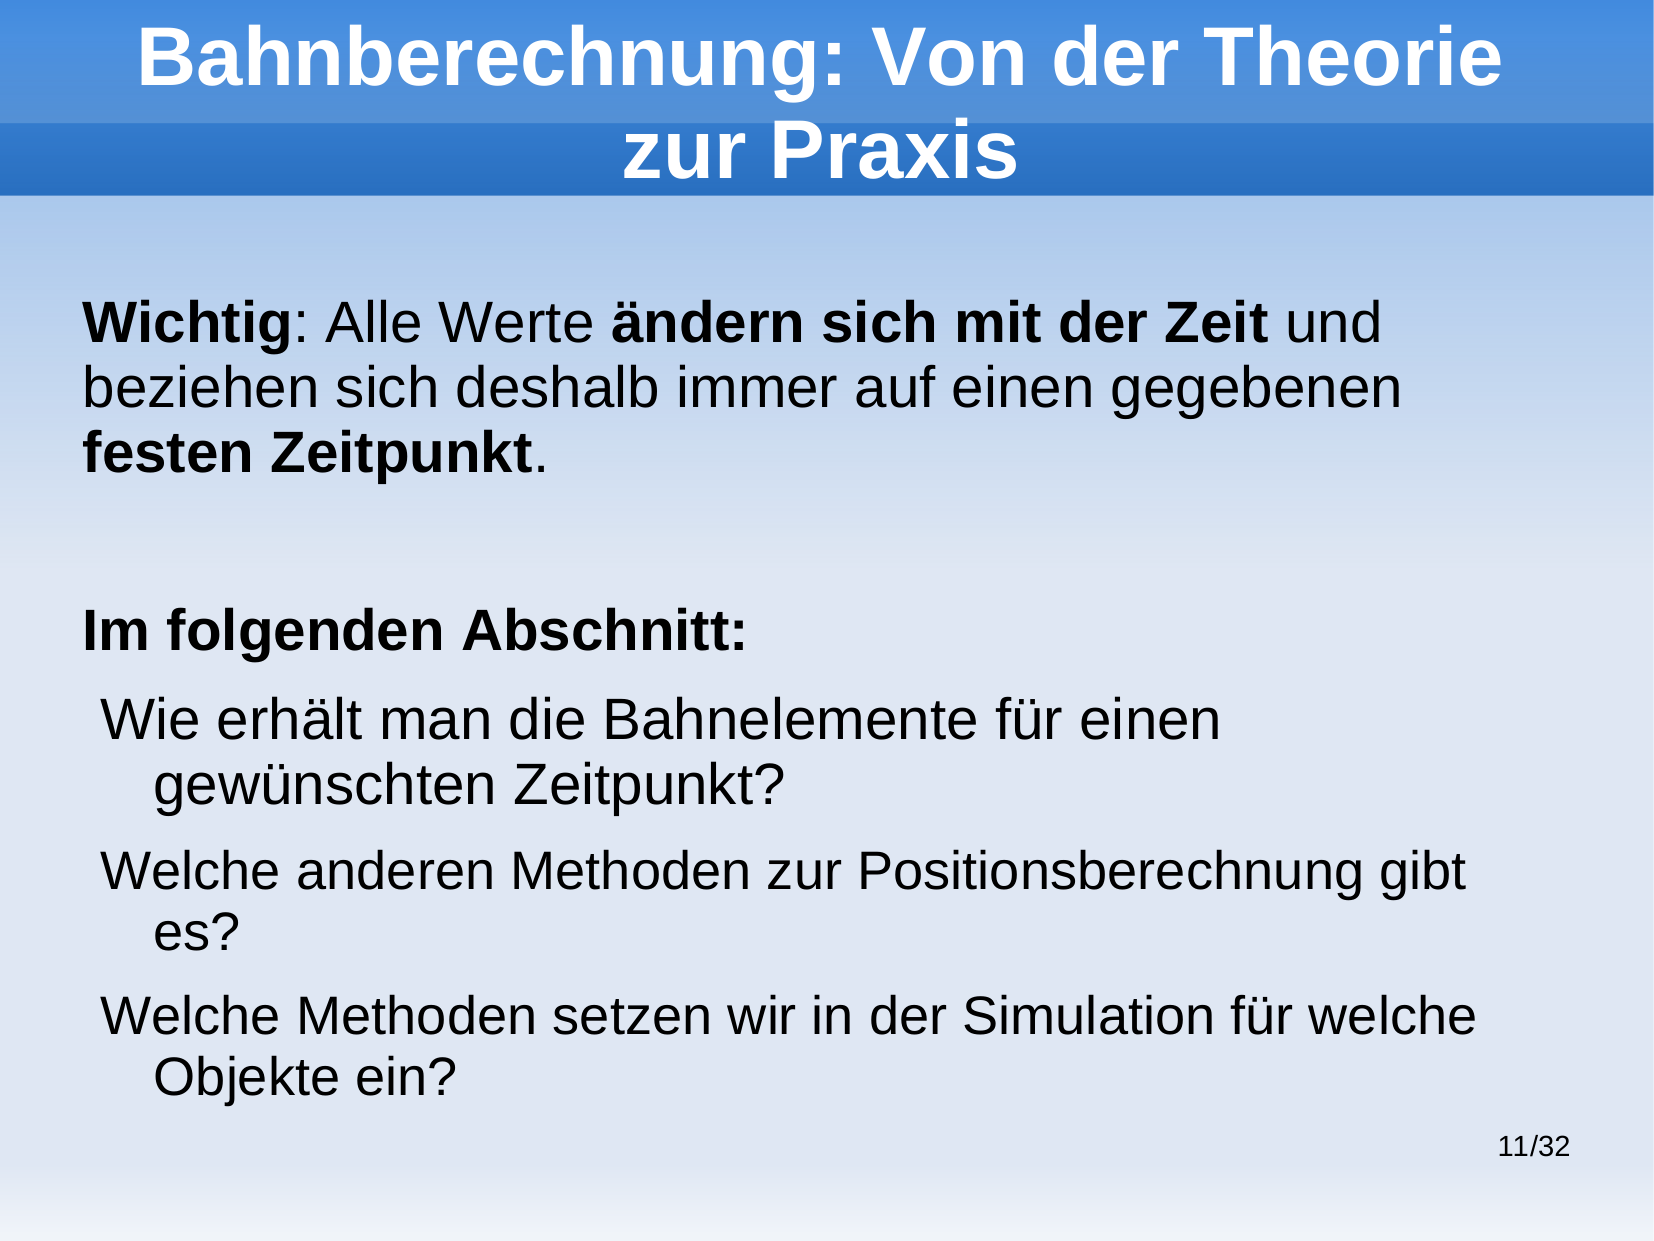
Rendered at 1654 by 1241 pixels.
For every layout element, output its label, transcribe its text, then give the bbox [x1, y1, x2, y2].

picture [0, 0, 1654, 1241]
title Bahnberechnung: Von der Theorie zur Praxis [76, 0, 1565, 208]
list Wichtig: Alle Werte ändern sich mit der Zeit und beziehen sich deshalb immer auf einen gegebenen festen Zeitpunkt. Im folgenden Abschnitt: Wie erhält man die Bahnelemente für einen gewünschten Zeitpunkt? Welche anderen Methoden zur Positionsberechnung gibt es? Welche Methoden setzen wir in der Simulation für welche Objekte ein? [82, 290, 1571, 1107]
